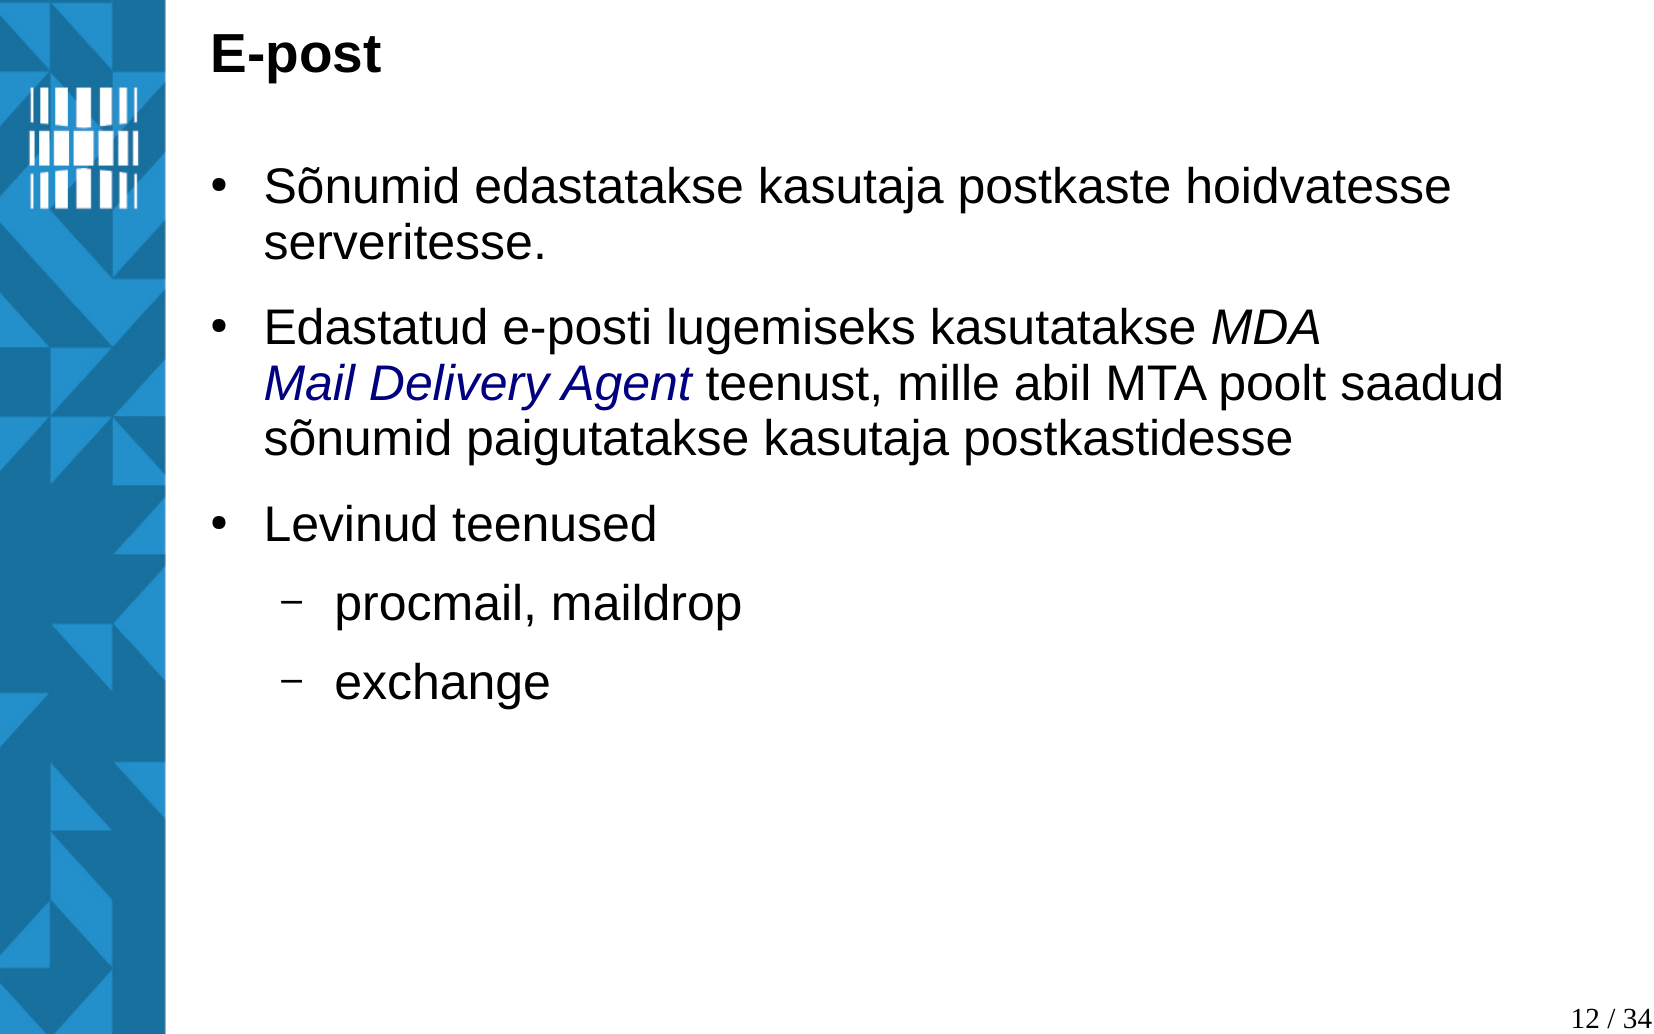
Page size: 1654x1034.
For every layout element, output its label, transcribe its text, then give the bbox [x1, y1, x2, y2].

list Sõnumid edastatakse kasutaja postkaste hoidvatesse serveritesse. Edastatud e-posti lugemiseks kasutatakse MDA Mail Delivery Agent teenust, mille abil MTA poolt saadud sõnumid paigutatakse kasutaja postkastidesse Levinud teenused procmail, maildrop exchange [192, 158, 1565, 945]
title E-post [210, 11, 1495, 95]
